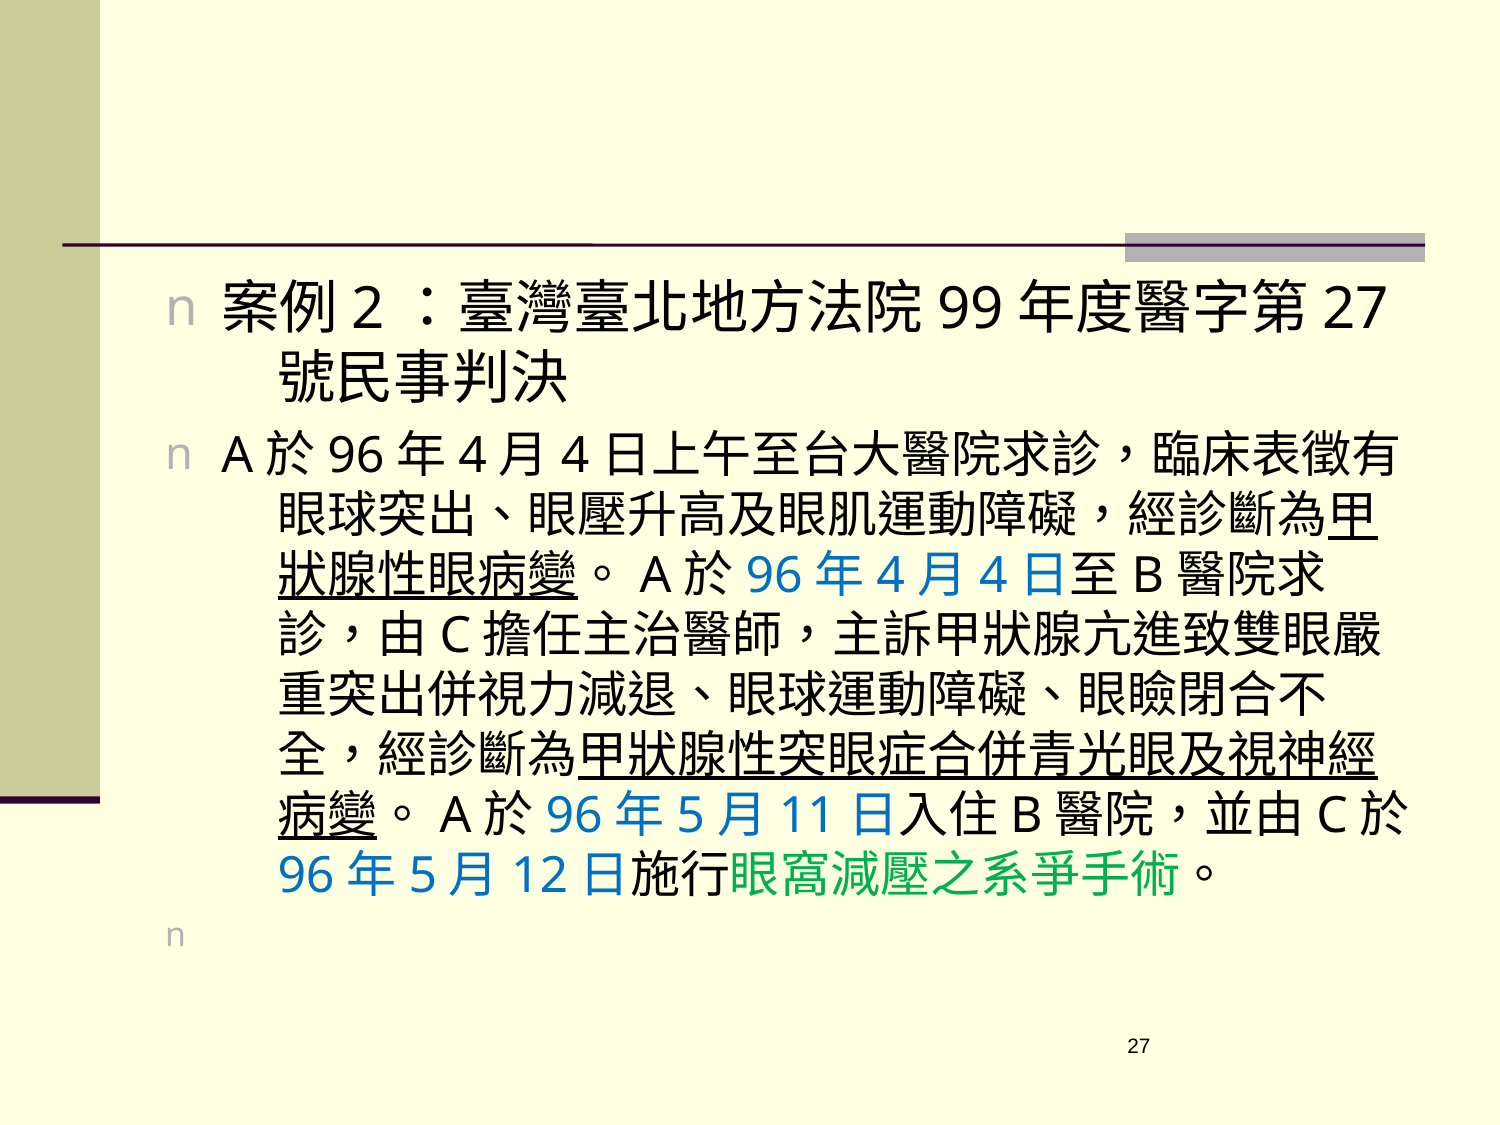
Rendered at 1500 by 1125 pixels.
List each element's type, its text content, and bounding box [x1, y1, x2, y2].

text_box [1112, 1025, 1426, 1101]
list 案例2：臺灣臺北地方法院99年度醫字第27號民事判決 A於96年4月4日上午至台大醫院求診，臨床表徵有眼球突出、眼壓升高及眼肌運動障礙，經診斷為甲狀腺性眼病變。A於96年4月4日至B醫院求診，由C擔任主治醫師，主訴甲狀腺亢進致雙眼嚴重突出併視力減退、眼球運動障礙、眼瞼閉合不全，經診斷為甲狀腺性突眼症合併青光眼及視神經病變。A於96年5月11日入住B醫院，並由C於96年5月12日施行眼窩減壓之系爭手術。 [150, 262, 1426, 1006]
